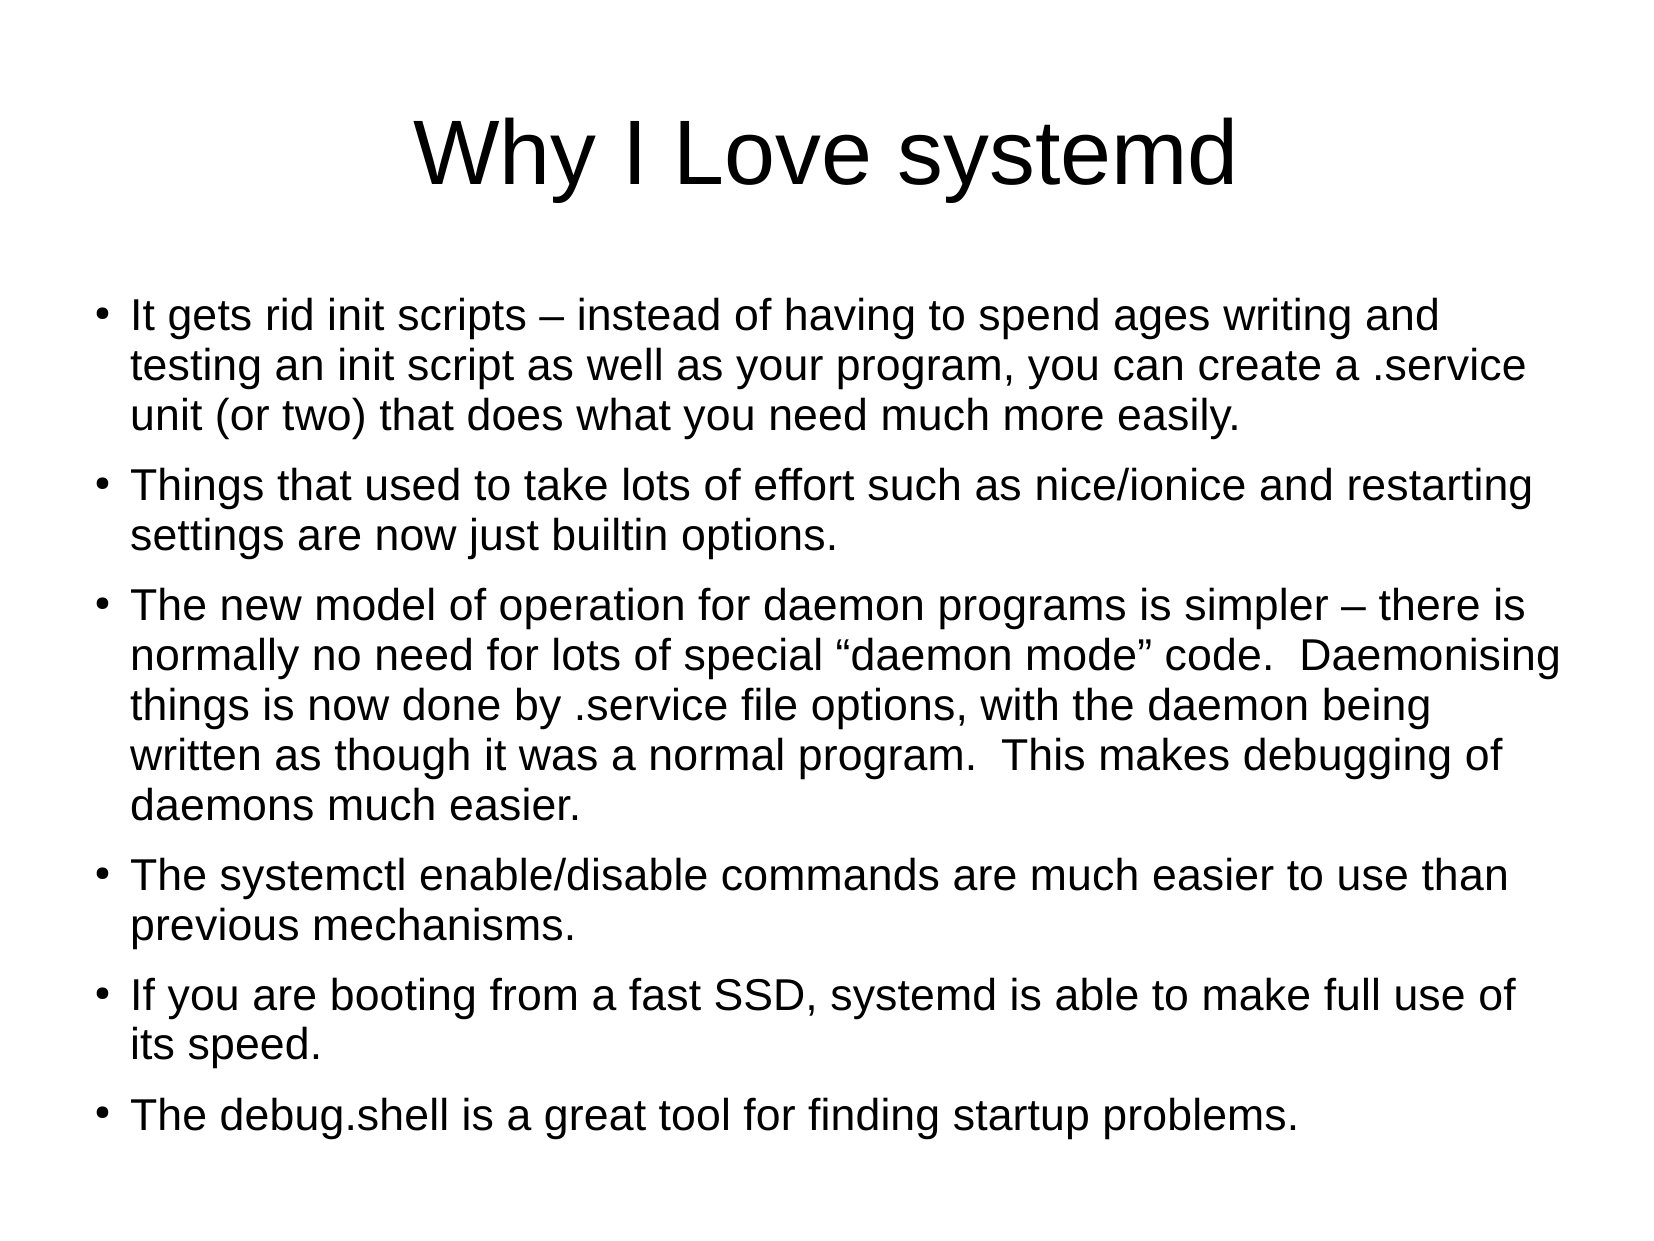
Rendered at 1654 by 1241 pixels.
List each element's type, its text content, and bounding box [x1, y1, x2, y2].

title Why I Love systemd [82, 49, 1571, 257]
list It gets rid init scripts – instead of having to spend ages writing and testing an init script as well as your program, you can create a .service unit (or two) that does what you need much more easily. Things that used to take lots of effort such as nice/ionice and restarting settings are now just builtin options. The new model of operation for daemon programs is simpler – there is normally no need for lots of special “daemon mode” code. Daemonising things is now done by .service file options, with the daemon being written as though it was a normal program. This makes debugging of daemons much easier. The systemctl enable/disable commands are much easier to use than previous mechanisms. If you are booting from a fast SSD, systemd is able to make full use of its speed. The debug.shell is a great tool for finding startup problems. [82, 290, 1571, 1146]
